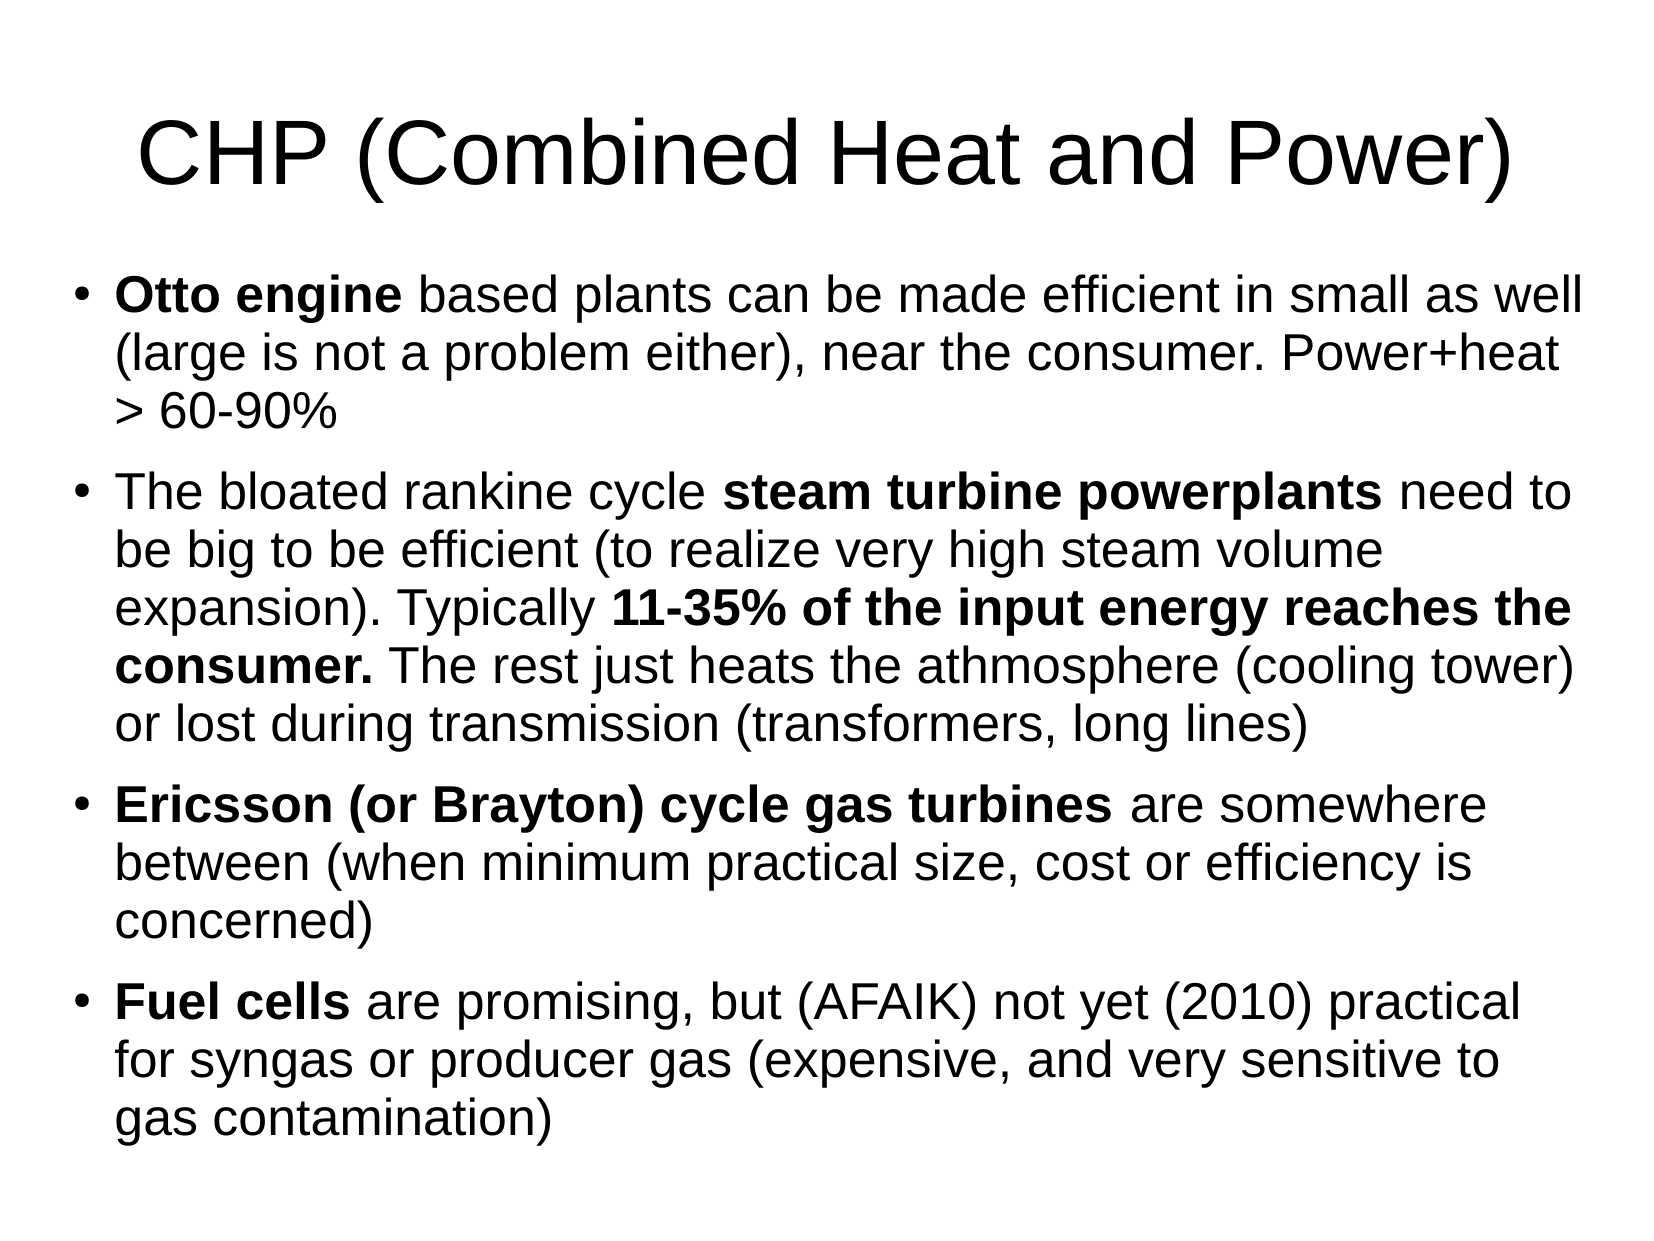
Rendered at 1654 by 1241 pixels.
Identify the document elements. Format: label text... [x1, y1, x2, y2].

list Otto engine based plants can be made efficient in small as well (large is not a problem either), near the consumer. Power+heat > 60-90% The bloated rankine cycle steam turbine powerplants need to be big to be efficient (to realize very high steam volume expansion). Typically 11-35% of the input energy reaches the consumer. The rest just heats the athmosphere (cooling tower) or lost during transmission (transformers, long lines) Ericsson (or Brayton) cycle gas turbines are somewhere between (when minimum practical size, cost or efficiency is concerned) Fuel cells are promising, but (AFAIK) not yet (2010) practical for syngas or producer gas (expensive, and very sensitive to gas contamination) [59, 265, 1595, 1152]
title CHP (Combined Heat and Power) [82, 56, 1571, 250]
